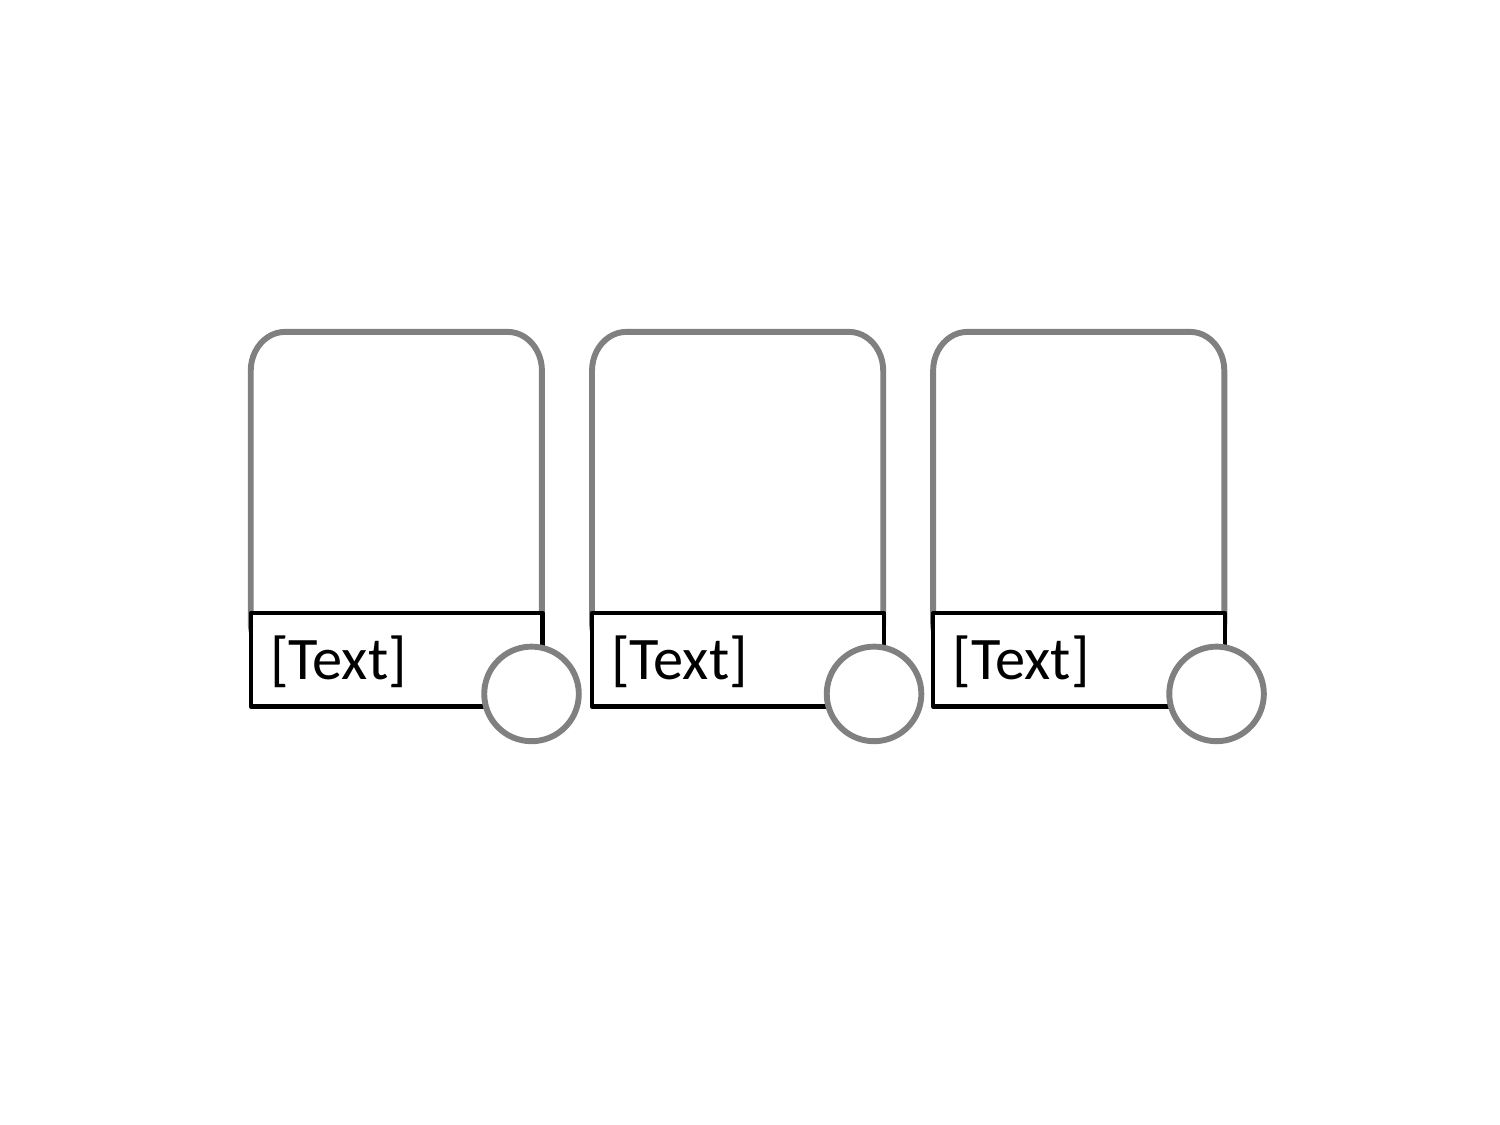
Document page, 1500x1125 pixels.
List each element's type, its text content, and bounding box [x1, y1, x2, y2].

text_box [Text] [591, 612, 884, 707]
text_box [592, 331, 884, 612]
text_box [Text] [250, 612, 543, 707]
text_box [933, 331, 1225, 612]
text_box [1169, 646, 1264, 742]
text_box [484, 646, 579, 742]
text_box [826, 646, 922, 742]
text_box [Text] [933, 612, 1226, 707]
text_box [250, 331, 542, 612]
